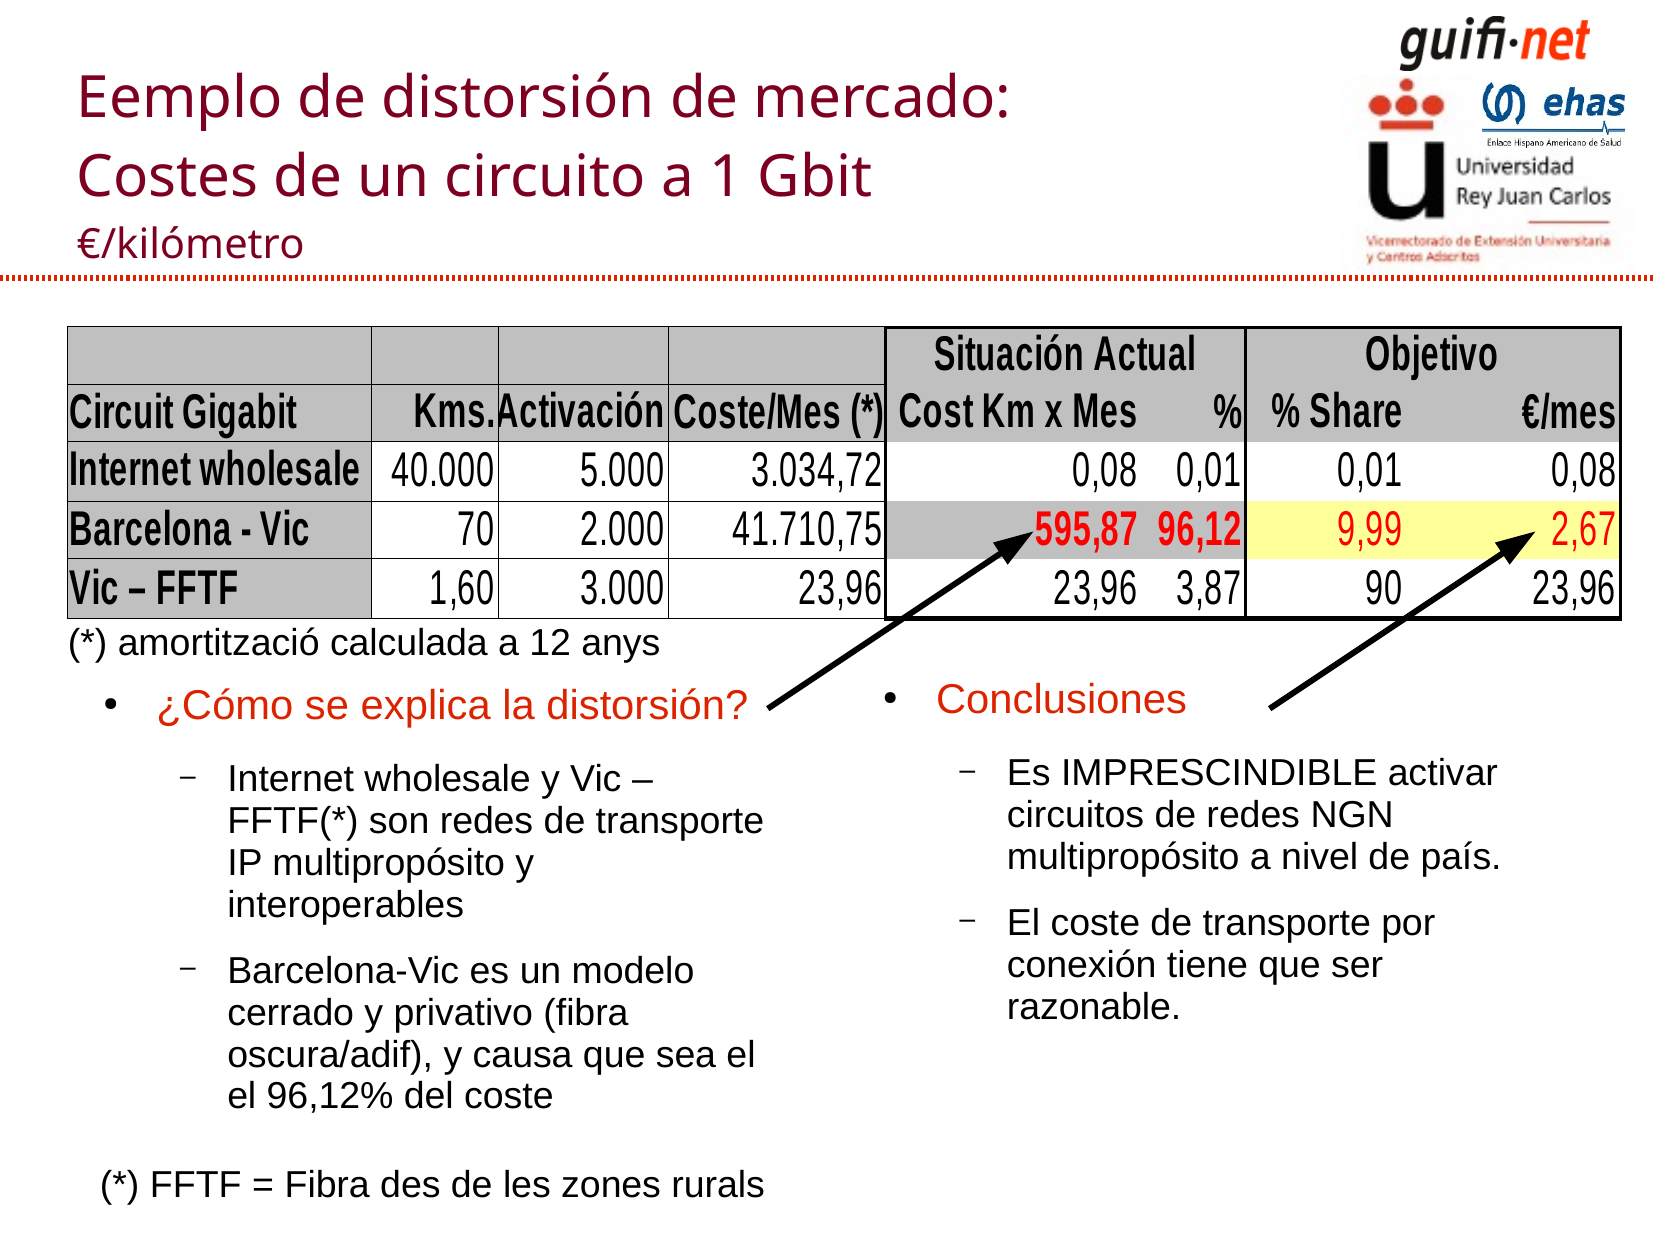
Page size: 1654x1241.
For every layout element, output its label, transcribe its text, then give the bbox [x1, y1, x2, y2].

list ¿Cómo se explica la distorsión? Internet wholesale y Vic – FFTF(*) son redes de transporte IP multipropósito y interoperables Barcelona-Vic es un modelo cerrado y privativo (fibra oscura/adif), y causa que sea el el 96,12% del coste [82, 681, 768, 1118]
chart [66, 326, 1623, 622]
list Conclusiones Es IMPRESCINDIBLE activar circuitos de redes NGN multipropósito a nivel de país. El coste de transporte por conexión tiene que ser razonable. [862, 675, 1548, 1052]
text_box (*) amortització calculada a 12 anys [53, 614, 676, 671]
picture [1340, 75, 1636, 272]
title Eemplo de distorsión de mercado: Costes de un circuito a 1 Gbit €/kilómetro [76, 58, 1093, 267]
picture [1399, 16, 1590, 71]
text_box (*) FFTF = Fibra des de les zones rurals [85, 1156, 781, 1213]
